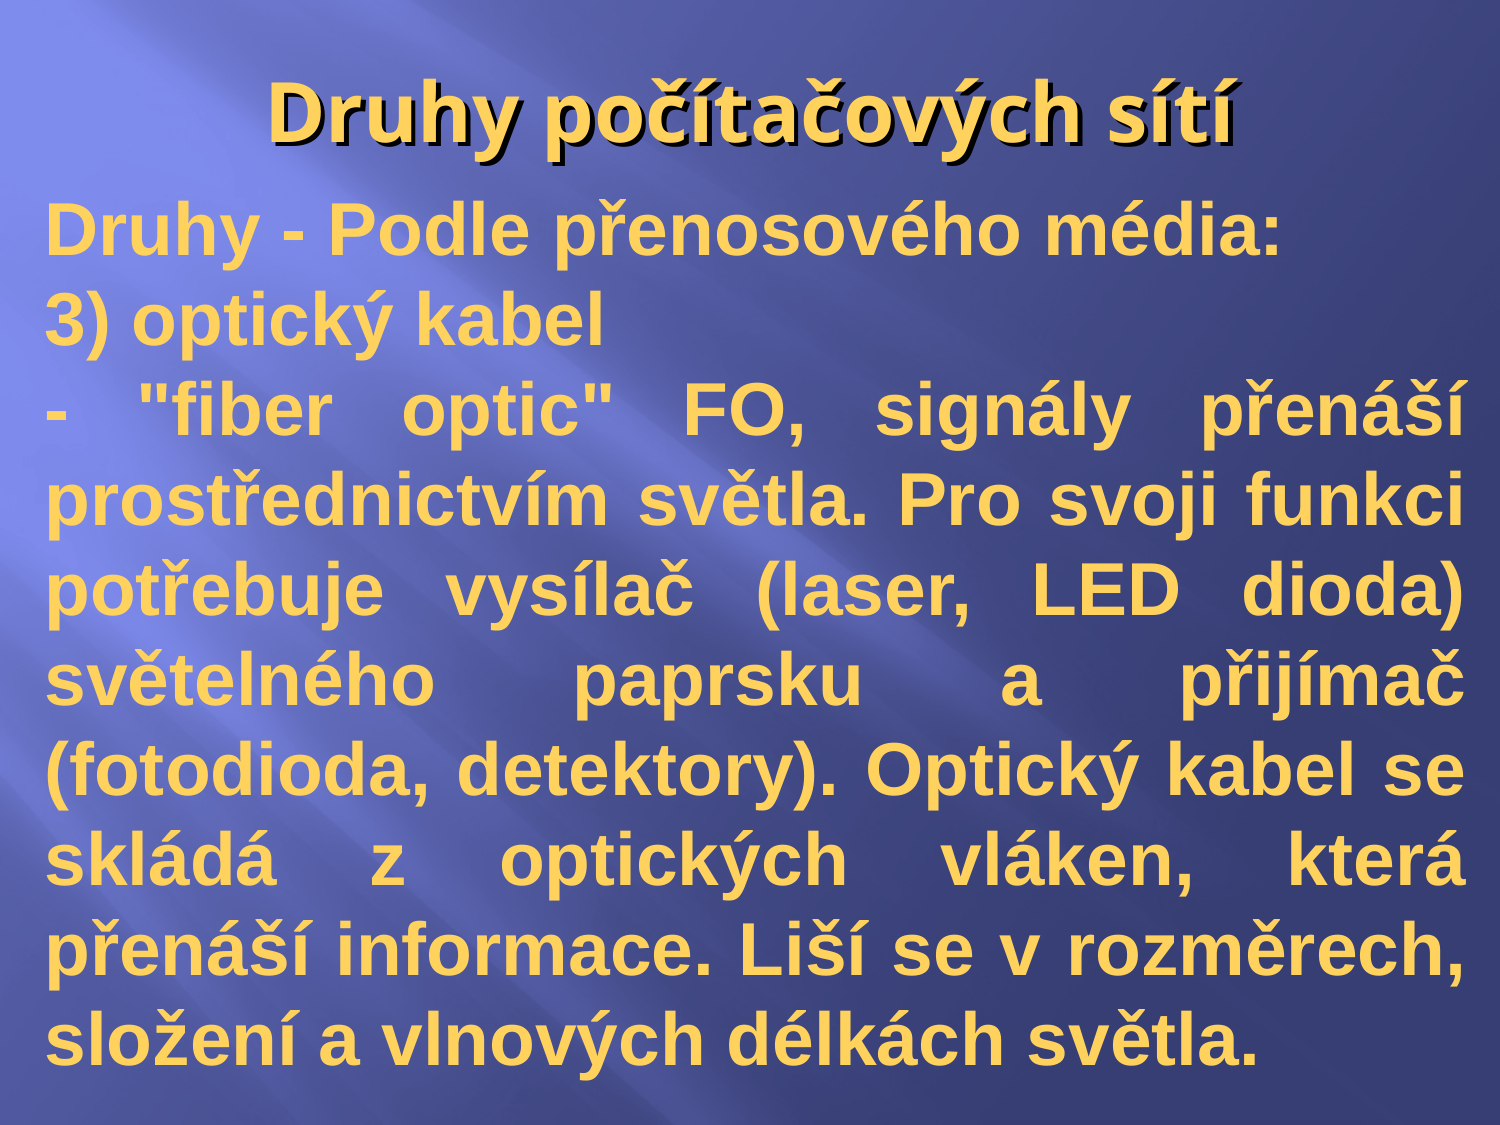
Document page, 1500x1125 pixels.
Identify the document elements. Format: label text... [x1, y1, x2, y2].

title Druhy počítačových sítí [64, 45, 1436, 172]
text_box Druhy - Podle přenosového média: 3) optický kabel - "fiber optic" FO, signály přenáší prostřednictvím světla. Pro svoji funkci potřebuje vysílač (laser, LED dioda) světelného paprsku a přijímač (fotodioda, detektory). Optický kabel se skládá z optických vláken, která přenáší informace. Liší se v rozměrech, složení a vlnových délkách světla. [29, 172, 1483, 1071]
